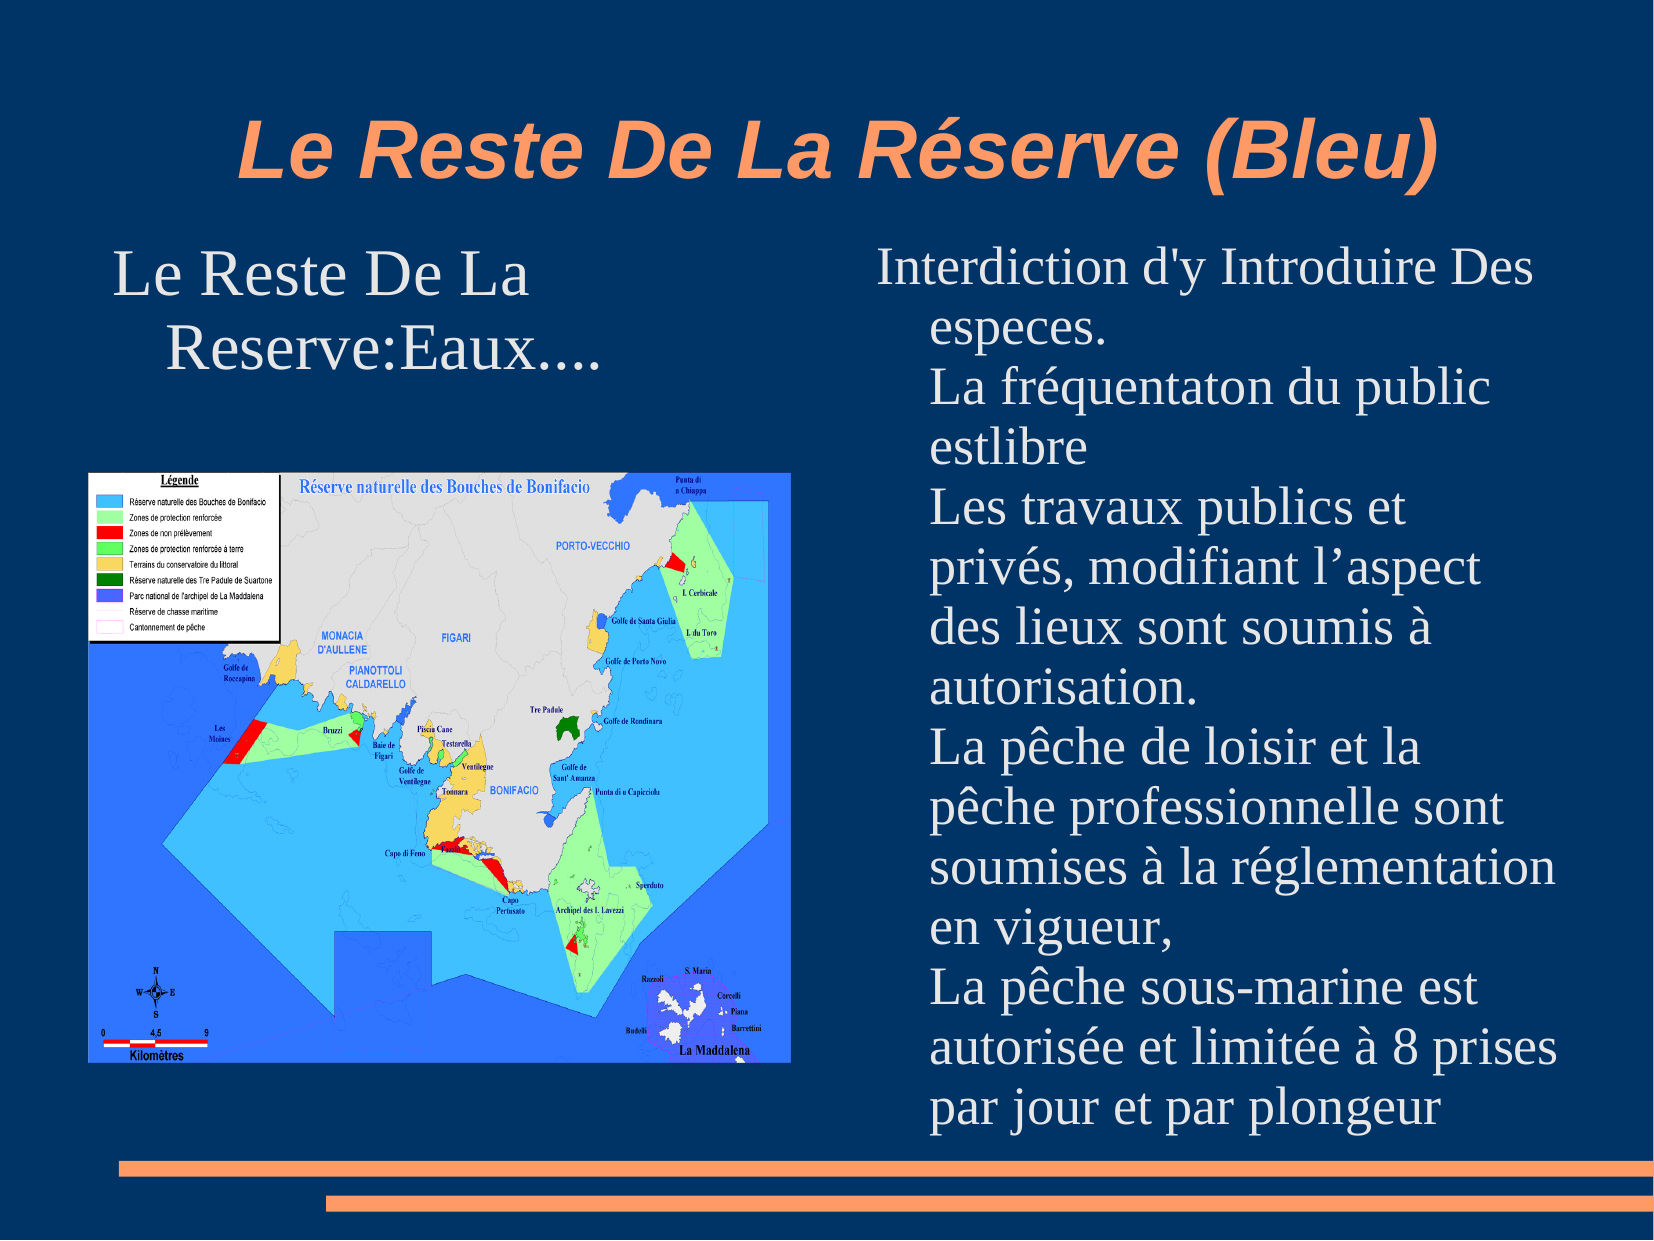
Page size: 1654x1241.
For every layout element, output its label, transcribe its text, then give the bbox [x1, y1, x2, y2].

list Le Reste De La Reserve:Eaux.... [95, 236, 798, 414]
list Interdiction d'y Introduire Des especes. La fréquentaton du public estlibre Les travaux publics et privés, modifiant l’aspect des lieux sont soumis à autorisation. La pêche de loisir et la pêche professionnelle sont soumises à la réglementation en vigueur, La pêche sous-marine est autorisée et limitée à 8 prises par jour et par plongeur [858, 236, 1562, 1152]
title Le Reste De La Réserve (Bleu) [121, 46, 1534, 254]
picture [88, 472, 791, 1063]
